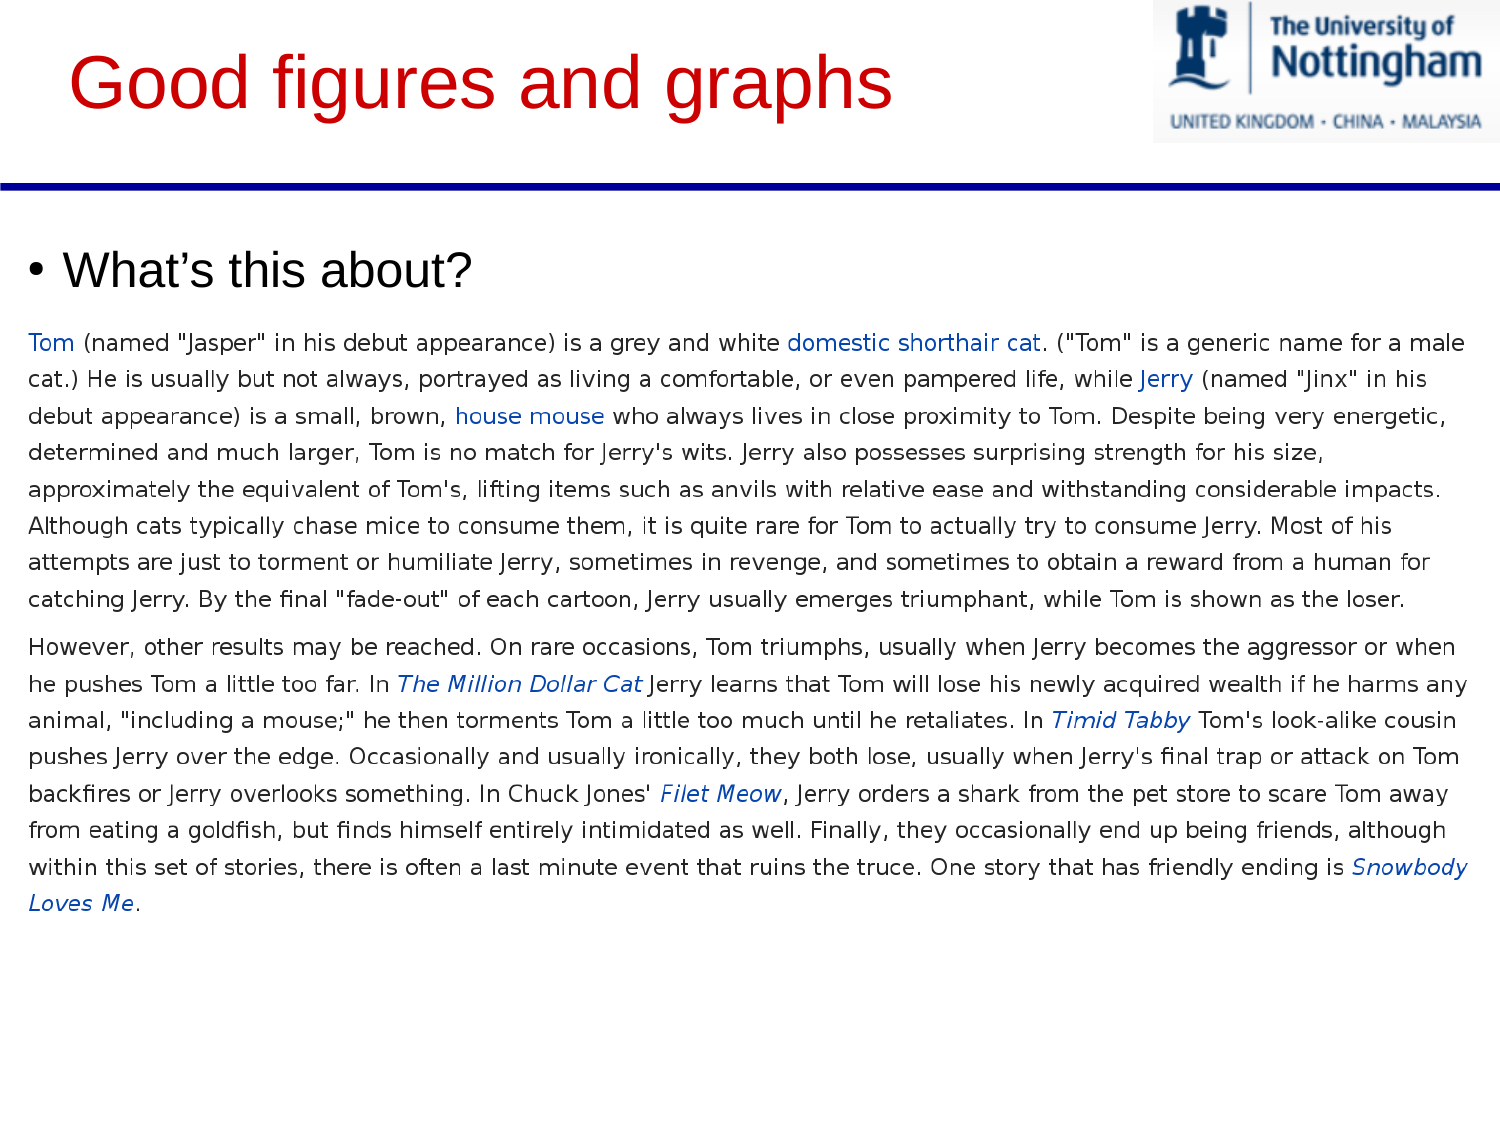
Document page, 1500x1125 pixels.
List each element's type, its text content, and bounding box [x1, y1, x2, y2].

text_box Good figures and graphs [53, 33, 947, 133]
text_box What’s this about? [12, 234, 1463, 306]
picture [8, 310, 1486, 929]
picture [1153, 0, 1500, 143]
